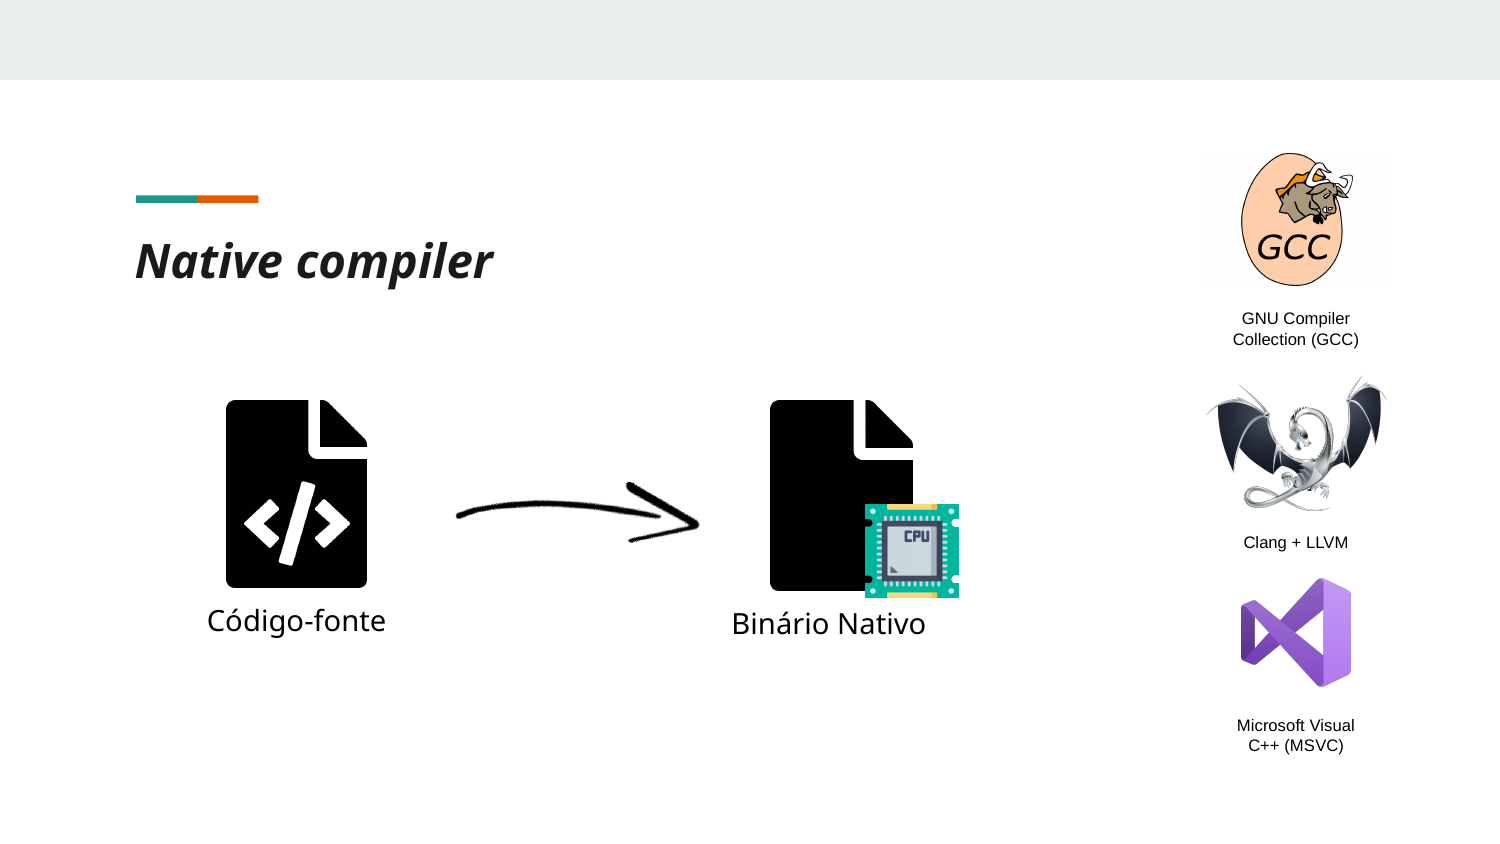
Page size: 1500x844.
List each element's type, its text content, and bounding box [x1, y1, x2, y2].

text_box Binário Nativo [638, 590, 1019, 656]
picture [226, 400, 367, 588]
text_box Código-fonte [119, 587, 474, 653]
text_box Microsoft Visual C++ (MSVC) [1210, 700, 1382, 771]
picture [403, 350, 745, 692]
text_box Clang + LLVM [1206, 516, 1387, 567]
picture [1205, 151, 1387, 287]
text_box GNU Compiler Collection (GCC) [1202, 293, 1390, 364]
picture [1206, 375, 1387, 511]
title Native compiler [119, 216, 1381, 305]
picture [770, 400, 959, 598]
picture [1241, 578, 1351, 687]
